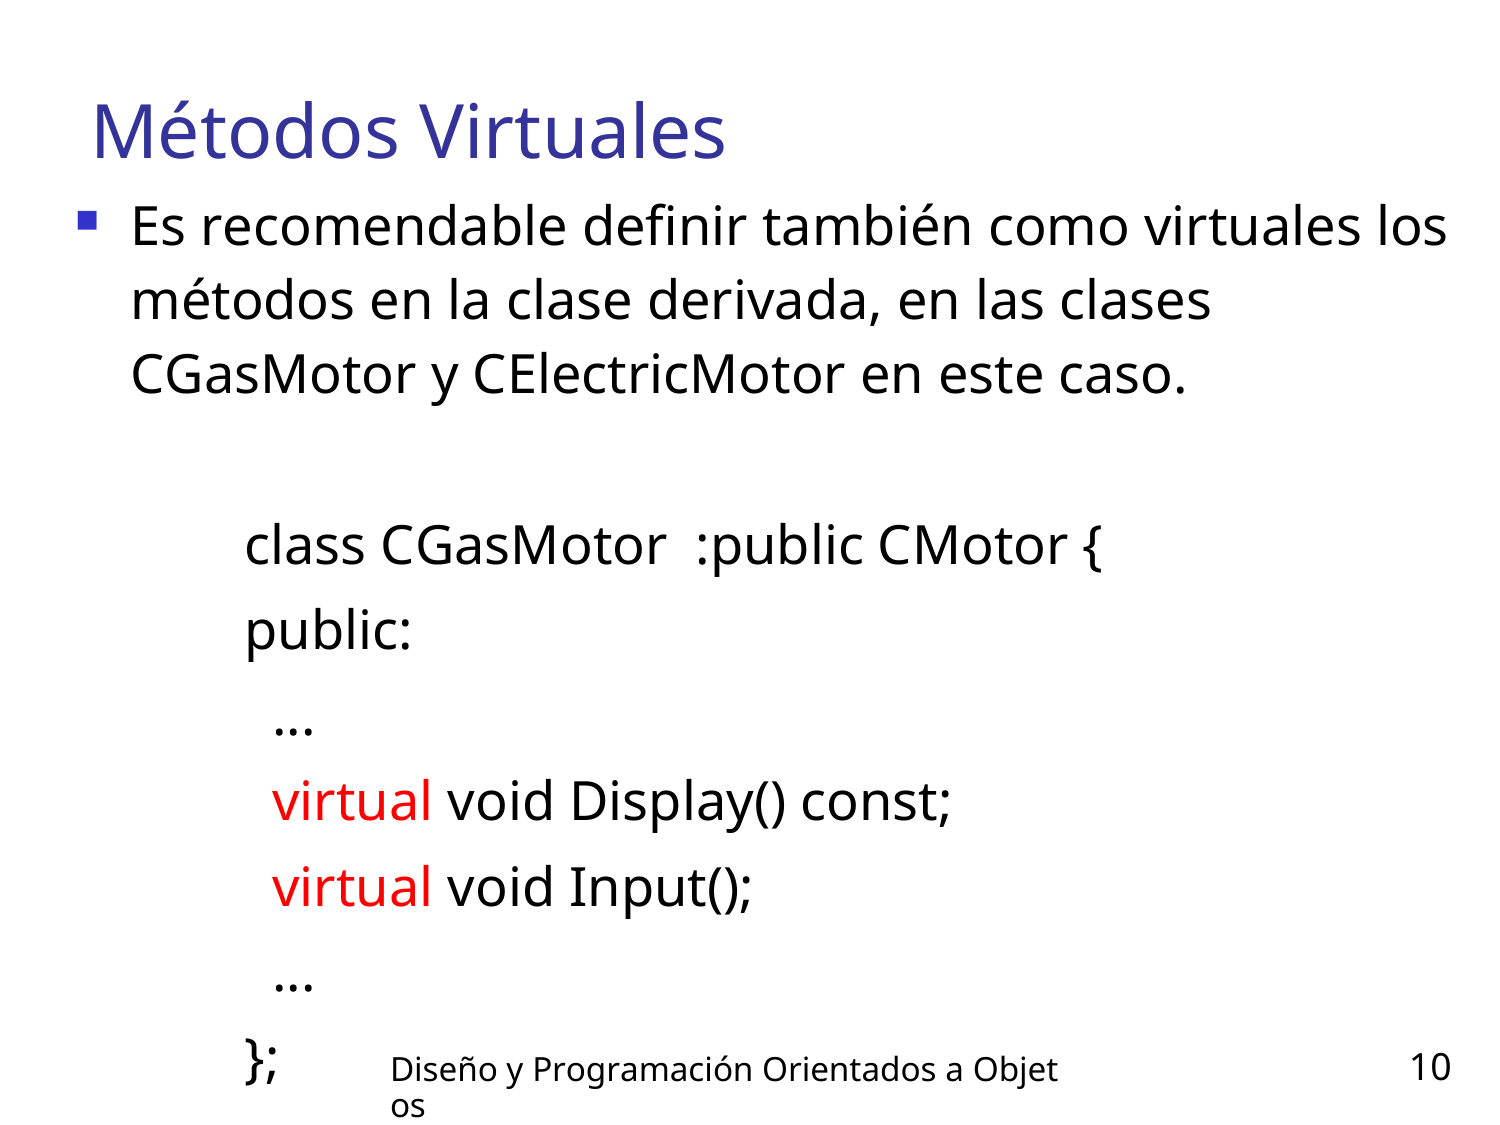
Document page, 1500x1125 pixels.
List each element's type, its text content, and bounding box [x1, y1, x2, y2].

list Es recomendable definir también como virtuales los métodos en la clase derivada, en las clases CGasMotor y CElectricMotor en este caso. class CGasMotor :public CMotor { public: ... virtual void Display() const; virtual void Input(); ... }; [75, 187, 1462, 1055]
title Métodos Virtuales [75, 10, 1466, 188]
